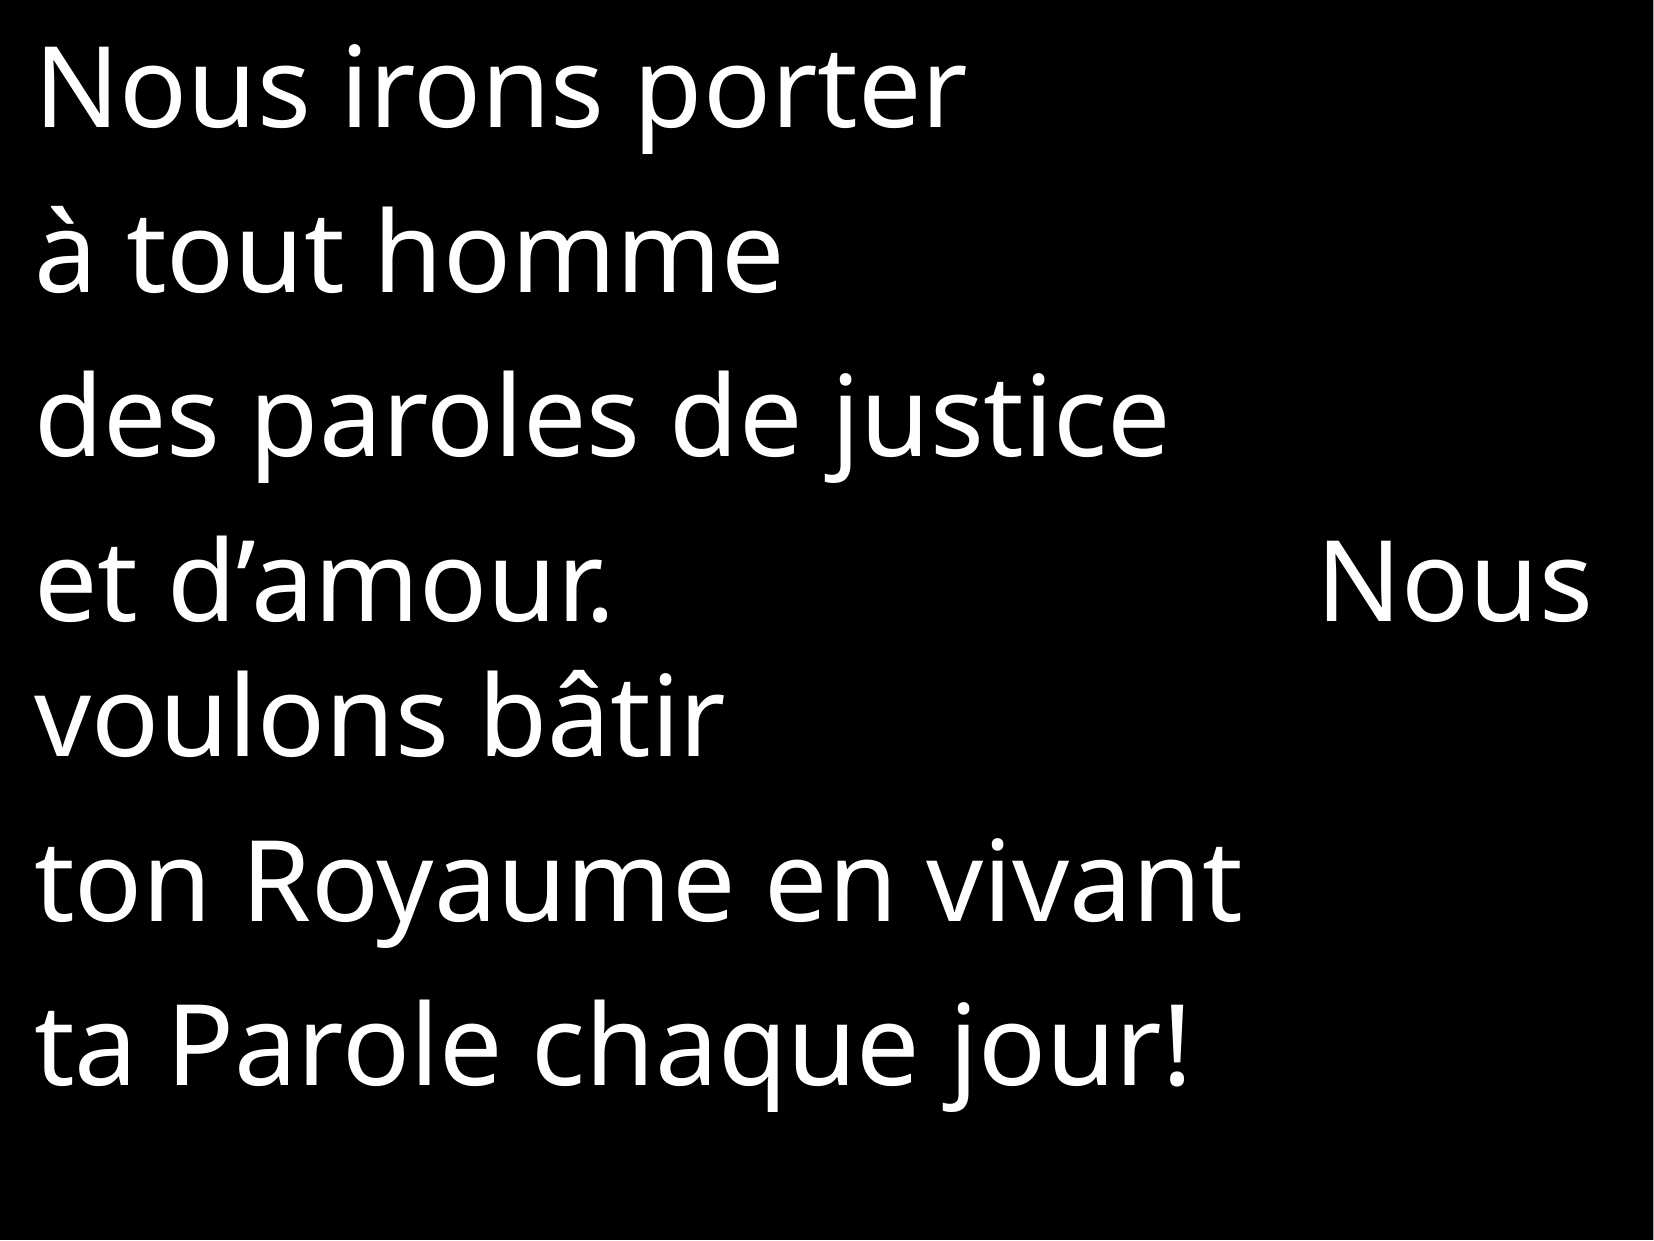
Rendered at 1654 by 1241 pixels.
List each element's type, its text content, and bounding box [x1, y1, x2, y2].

list Nous irons porter à tout homme des paroles de justice et d’amour. Nous voulons bâtir ton Royaume en vivant ta Parole chaque jour! [19, 8, 1648, 1241]
